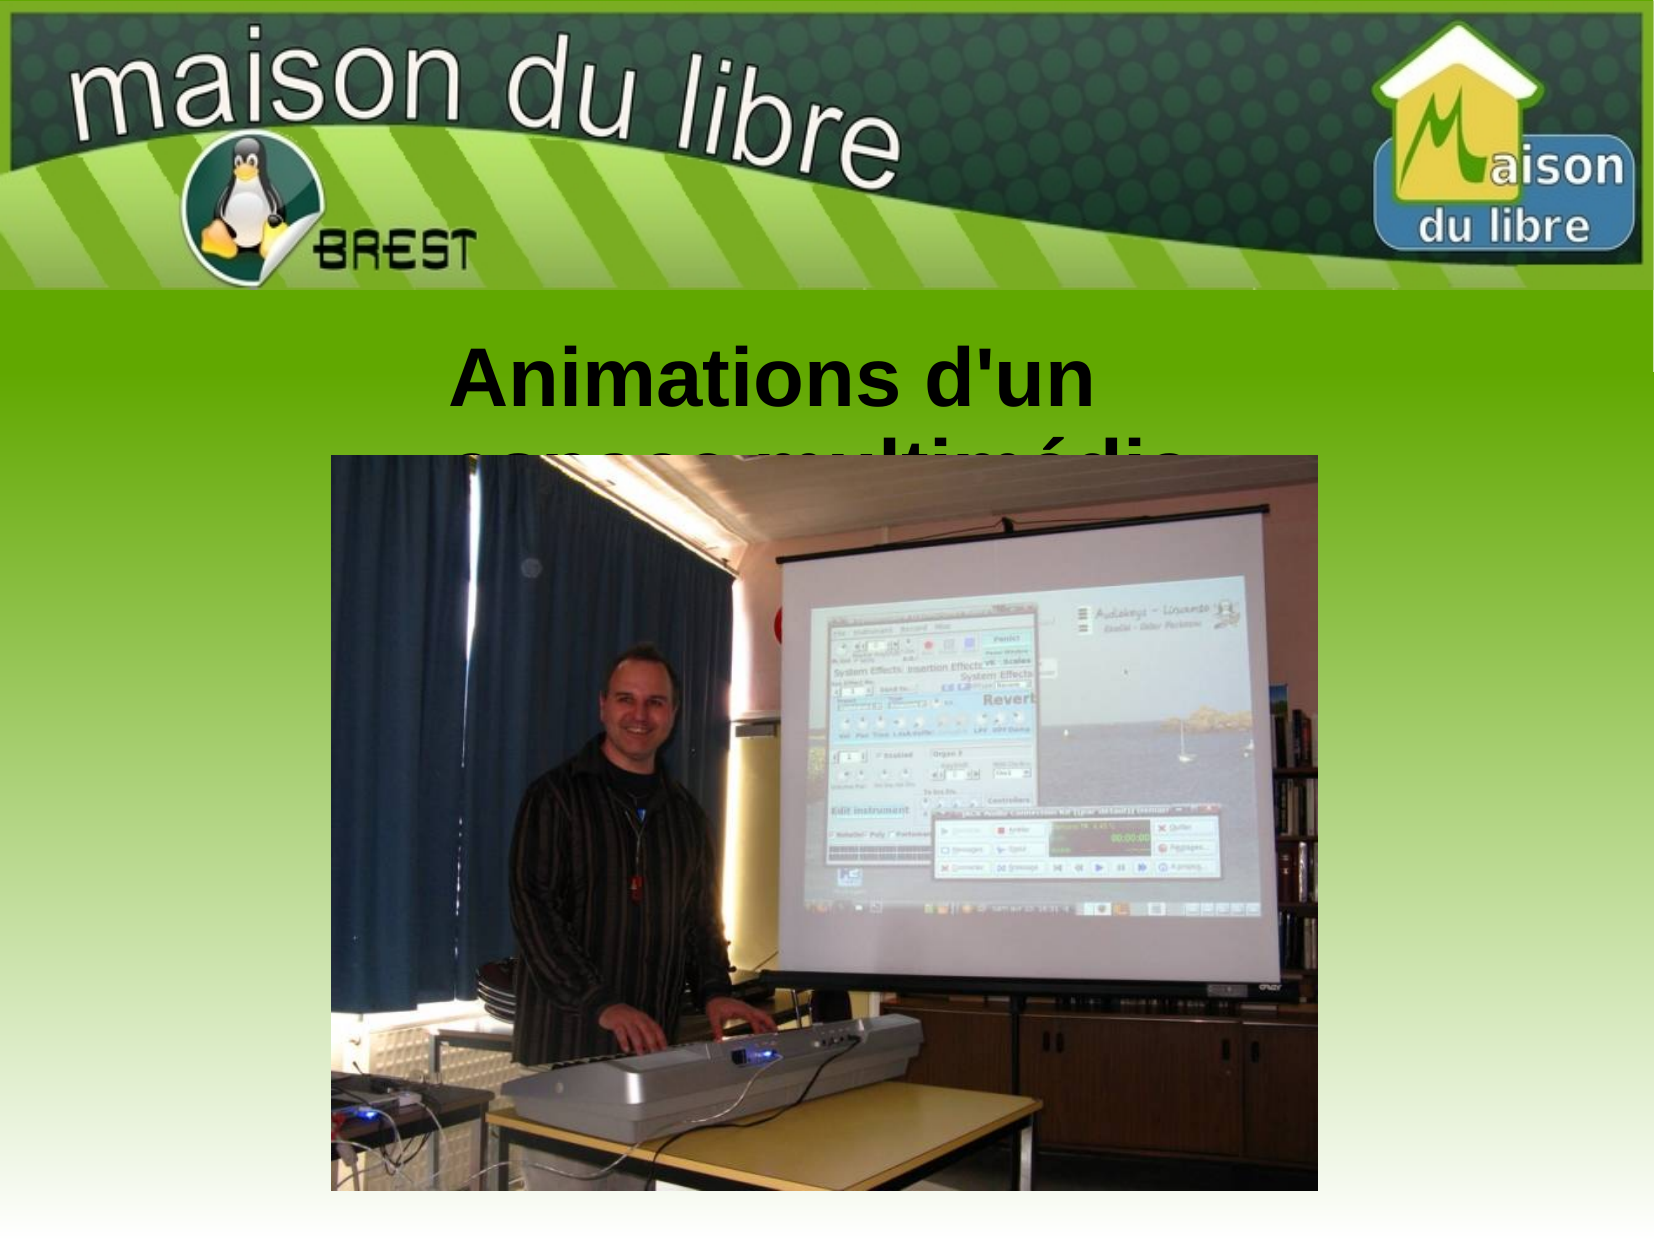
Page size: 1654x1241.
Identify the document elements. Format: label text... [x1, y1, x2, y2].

picture [331, 455, 1318, 1191]
picture [0, 1, 1654, 290]
text_box Animations d'un espace multimédia [434, 323, 1258, 455]
